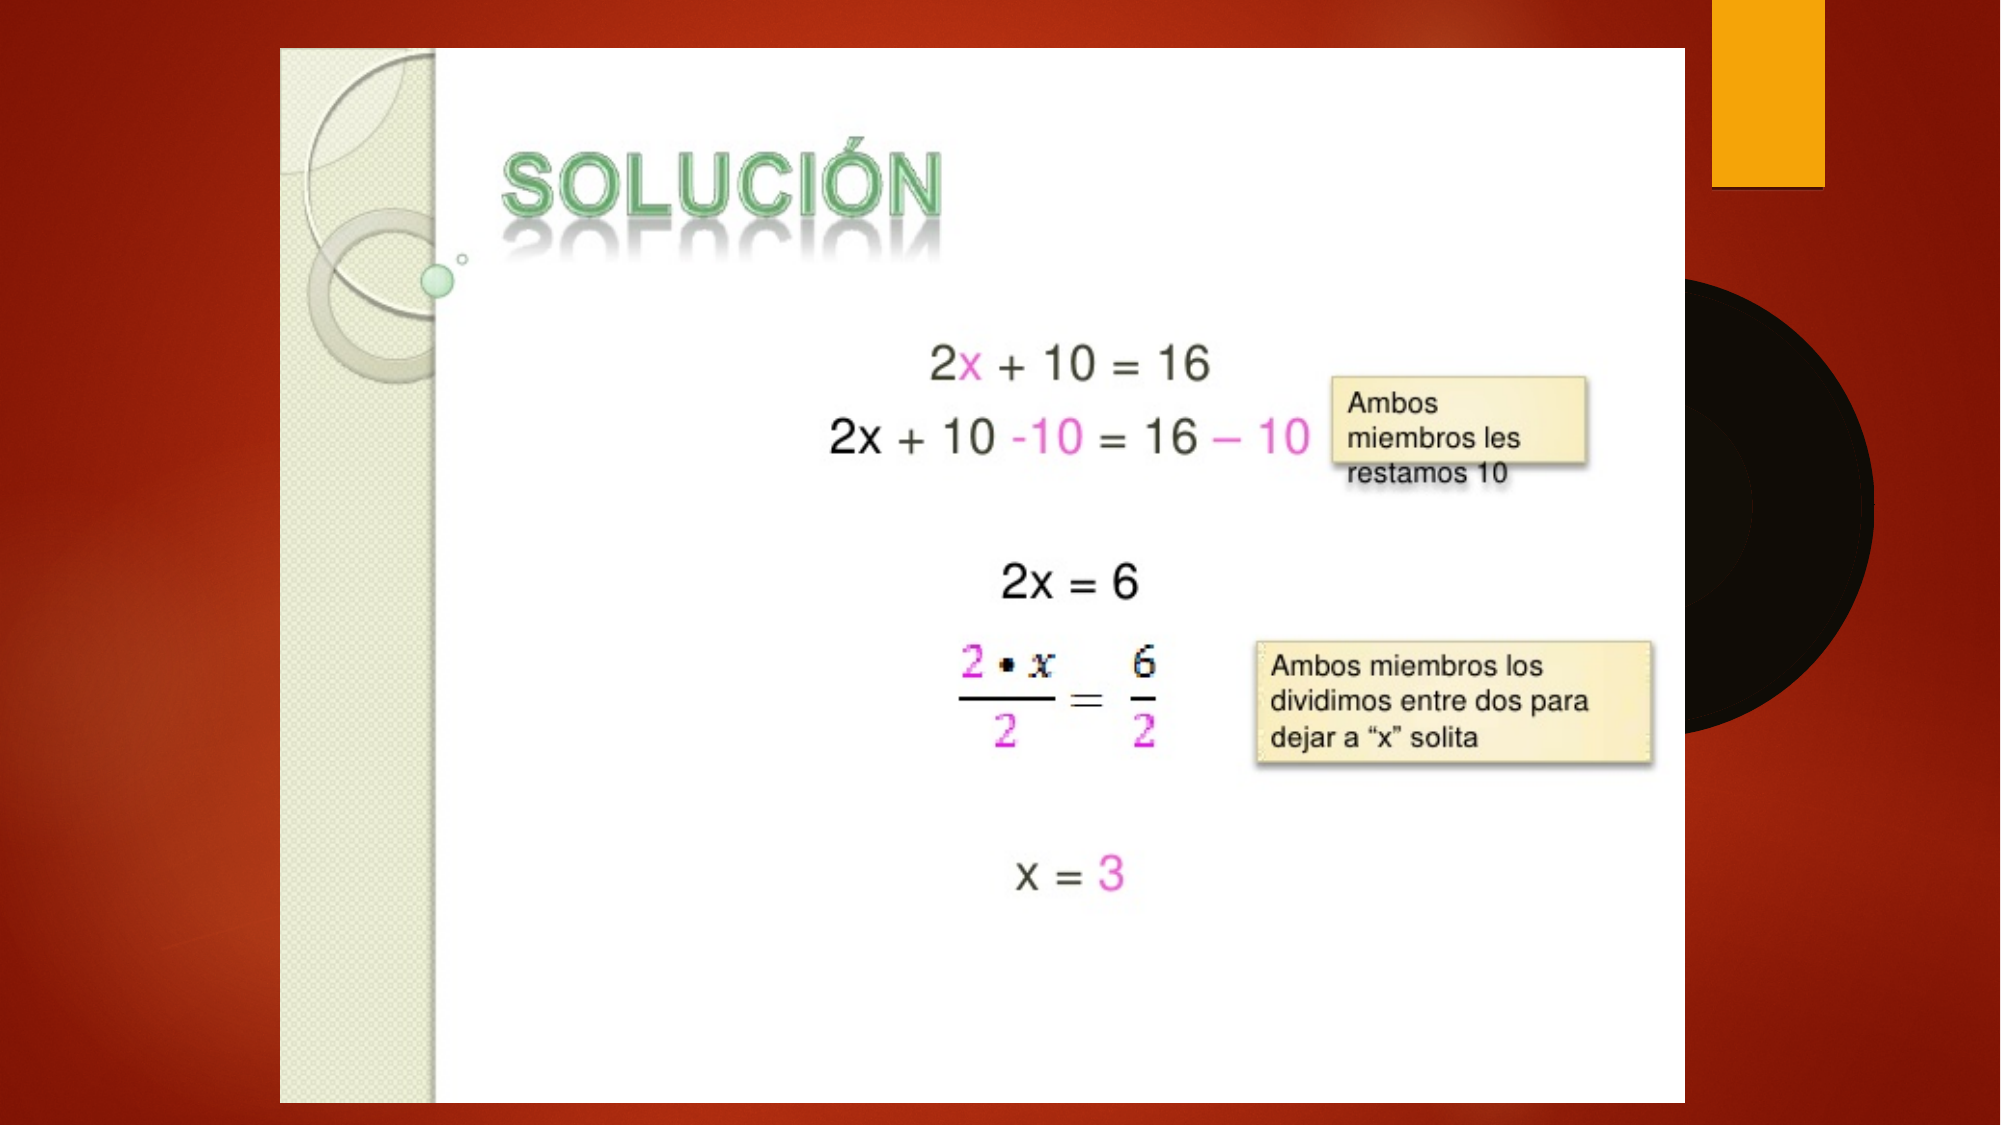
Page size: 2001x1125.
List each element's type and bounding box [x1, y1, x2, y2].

picture [280, 48, 1685, 1103]
